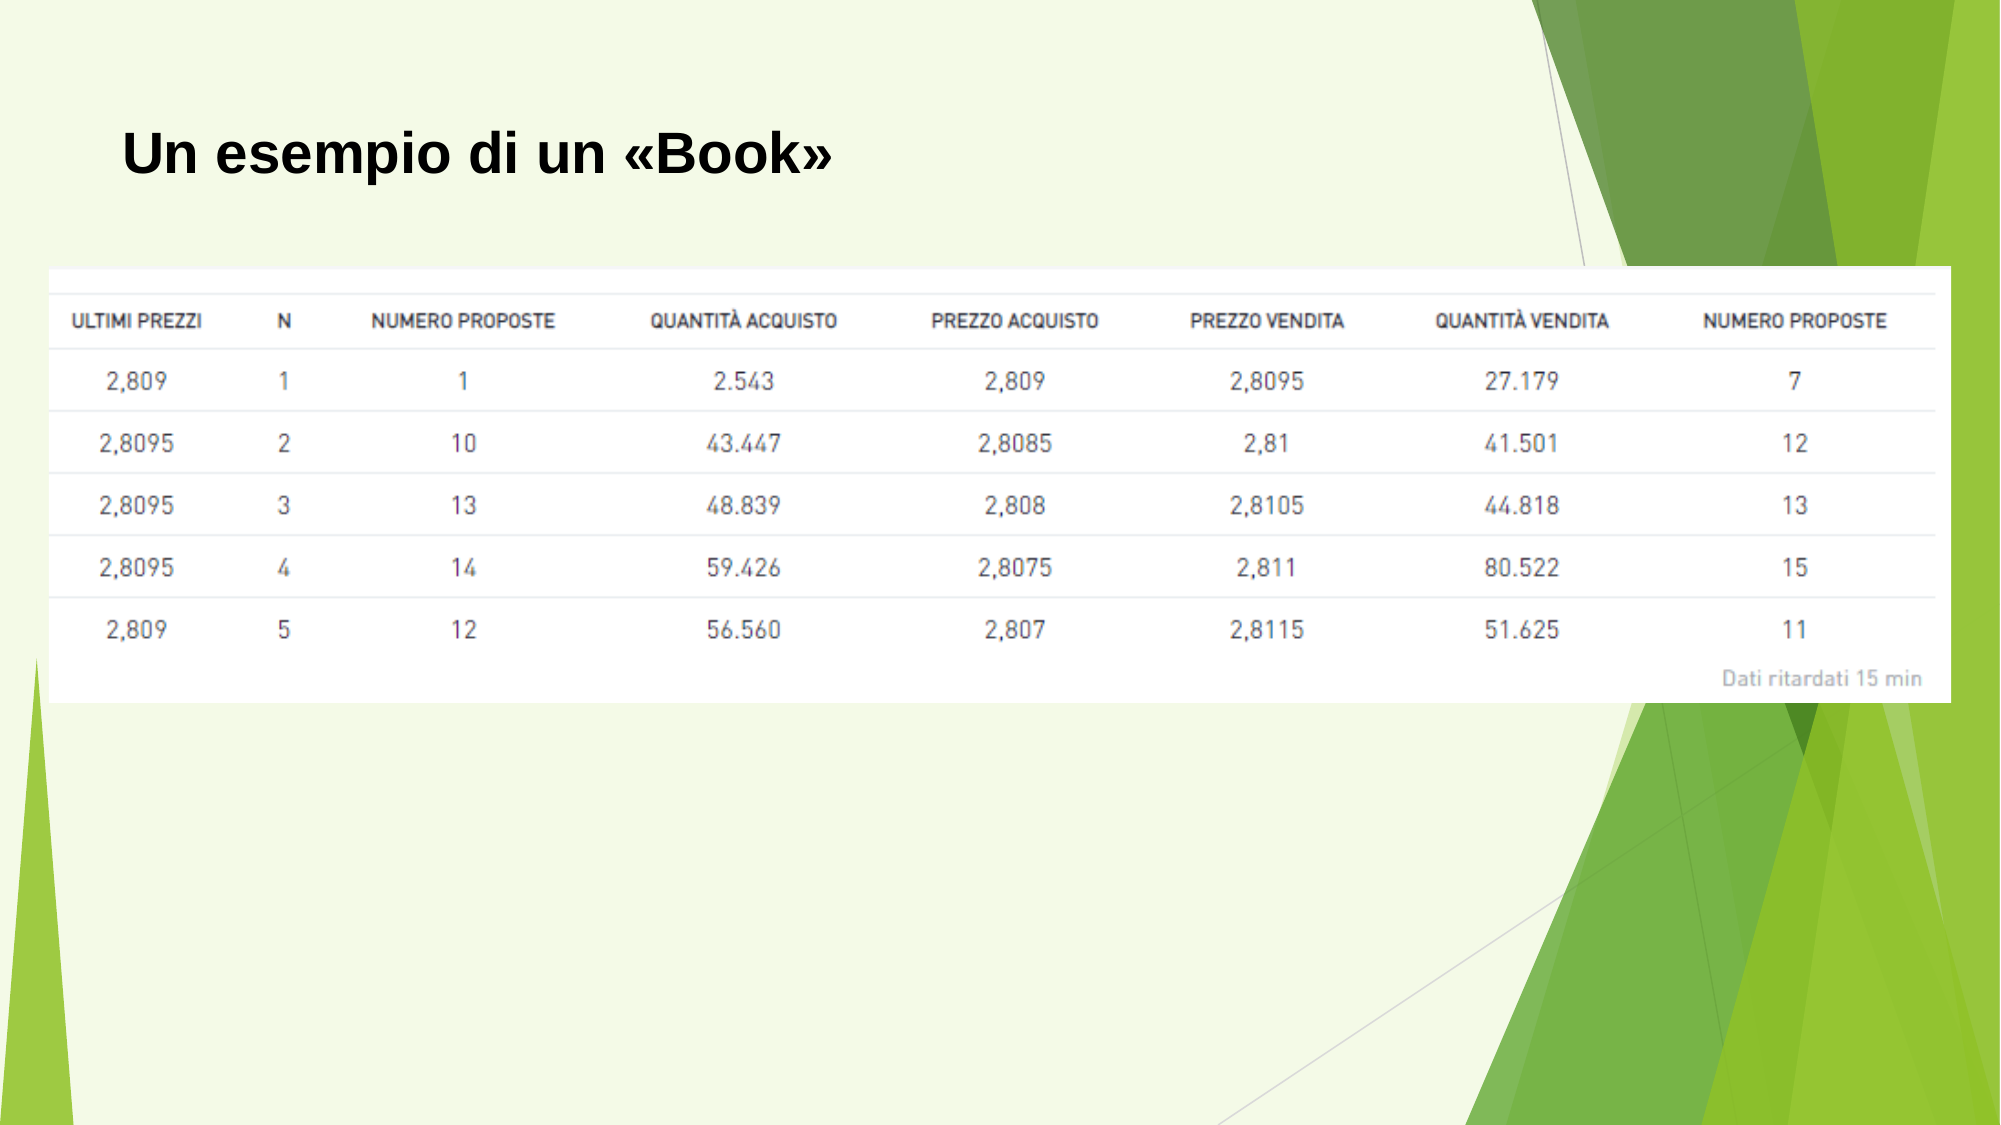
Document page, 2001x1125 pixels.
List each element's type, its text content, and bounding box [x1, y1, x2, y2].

text_box Un esempio di un «Book» [107, 107, 1169, 193]
picture [48, 266, 1952, 703]
